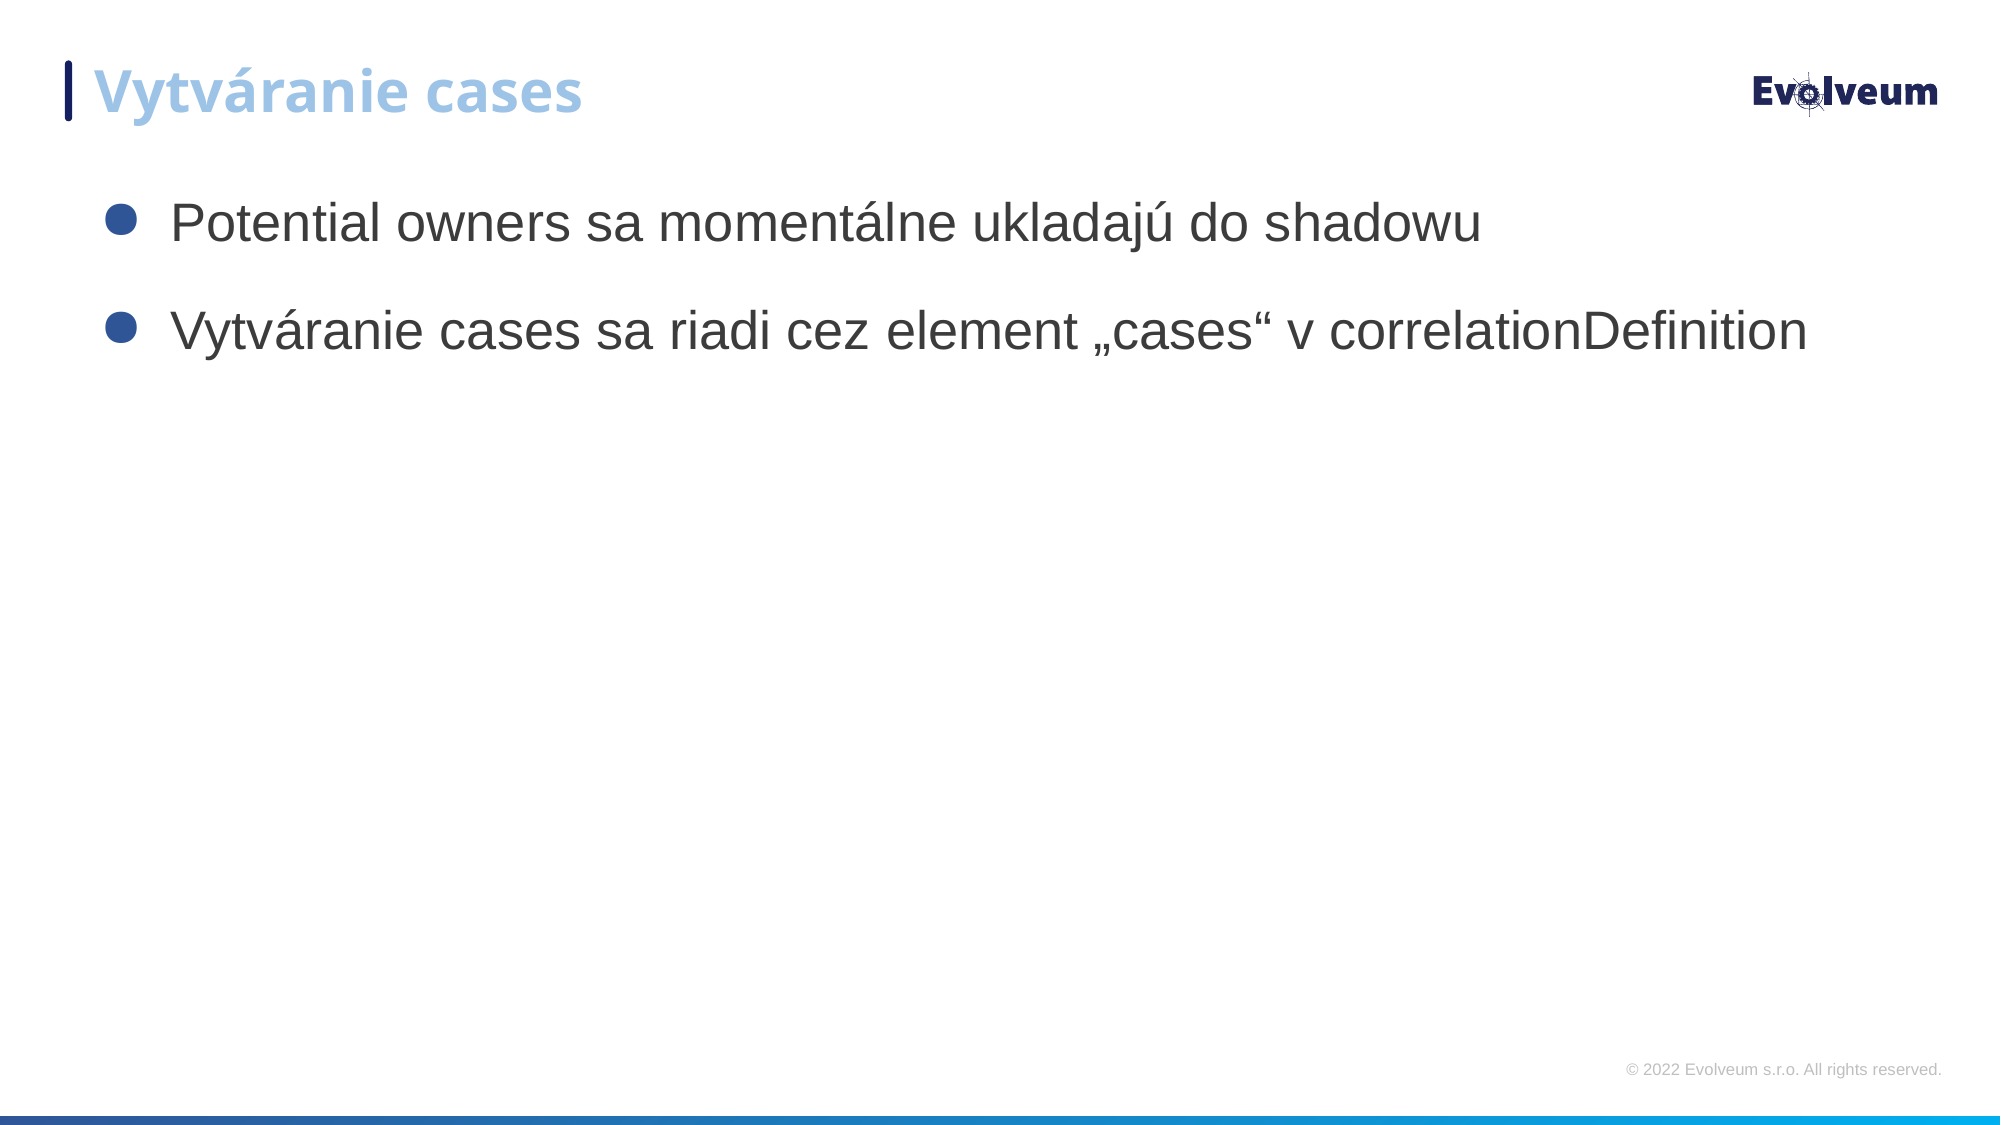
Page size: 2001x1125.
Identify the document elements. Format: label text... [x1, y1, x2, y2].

title Vytváranie cases [94, 47, 1687, 133]
list Potential owners sa momentálne ukladajú do shadowu Vytváranie cases sa riadi cez element „cases“ v correlationDefinition [84, 183, 1916, 1004]
